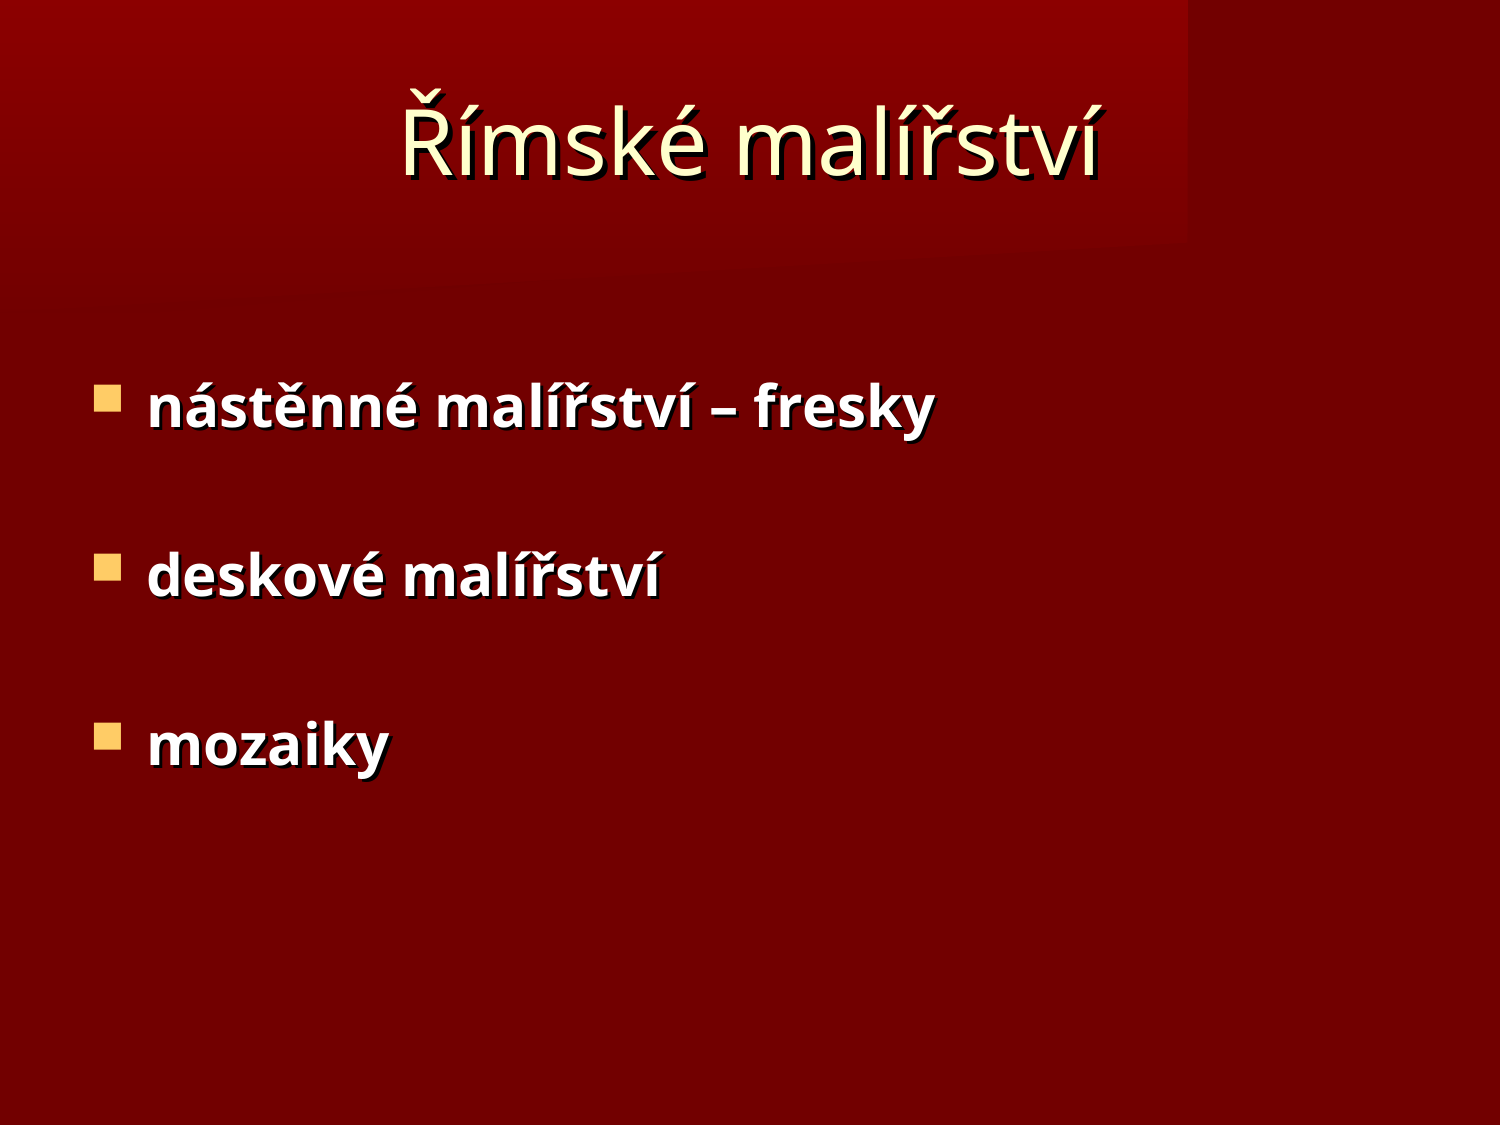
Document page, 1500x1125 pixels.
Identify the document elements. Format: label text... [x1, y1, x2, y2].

title Římské malířství [75, 45, 1426, 233]
list nástěnné malířství – fresky deskové malířství mozaiky [75, 361, 1426, 1001]
